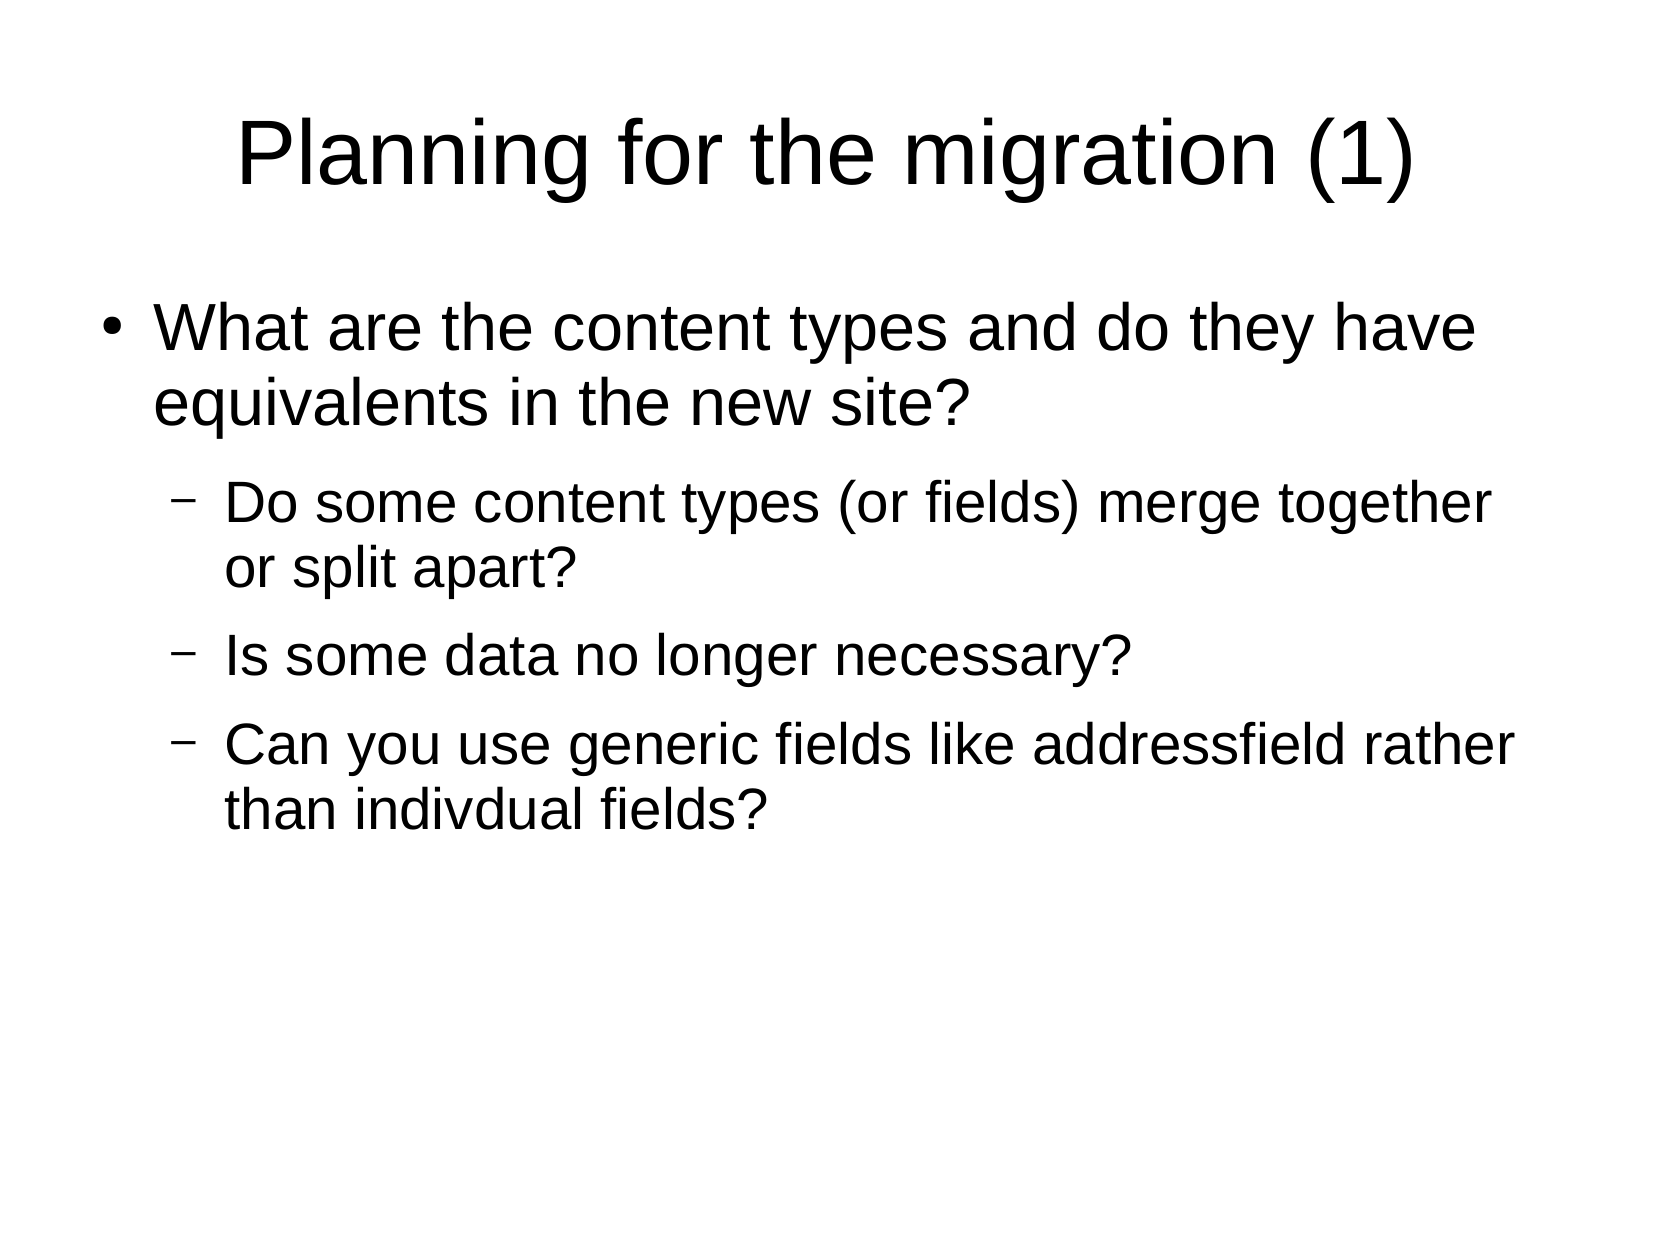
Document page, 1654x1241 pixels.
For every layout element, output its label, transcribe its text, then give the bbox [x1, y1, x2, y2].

list What are the content types and do they have equivalents in the new site? Do some content types (or fields) merge together or split apart? Is some data no longer necessary? Can you use generic fields like addressfield rather than indivdual fields? [82, 290, 1538, 1010]
title Planning for the migration (1) [82, 49, 1571, 257]
